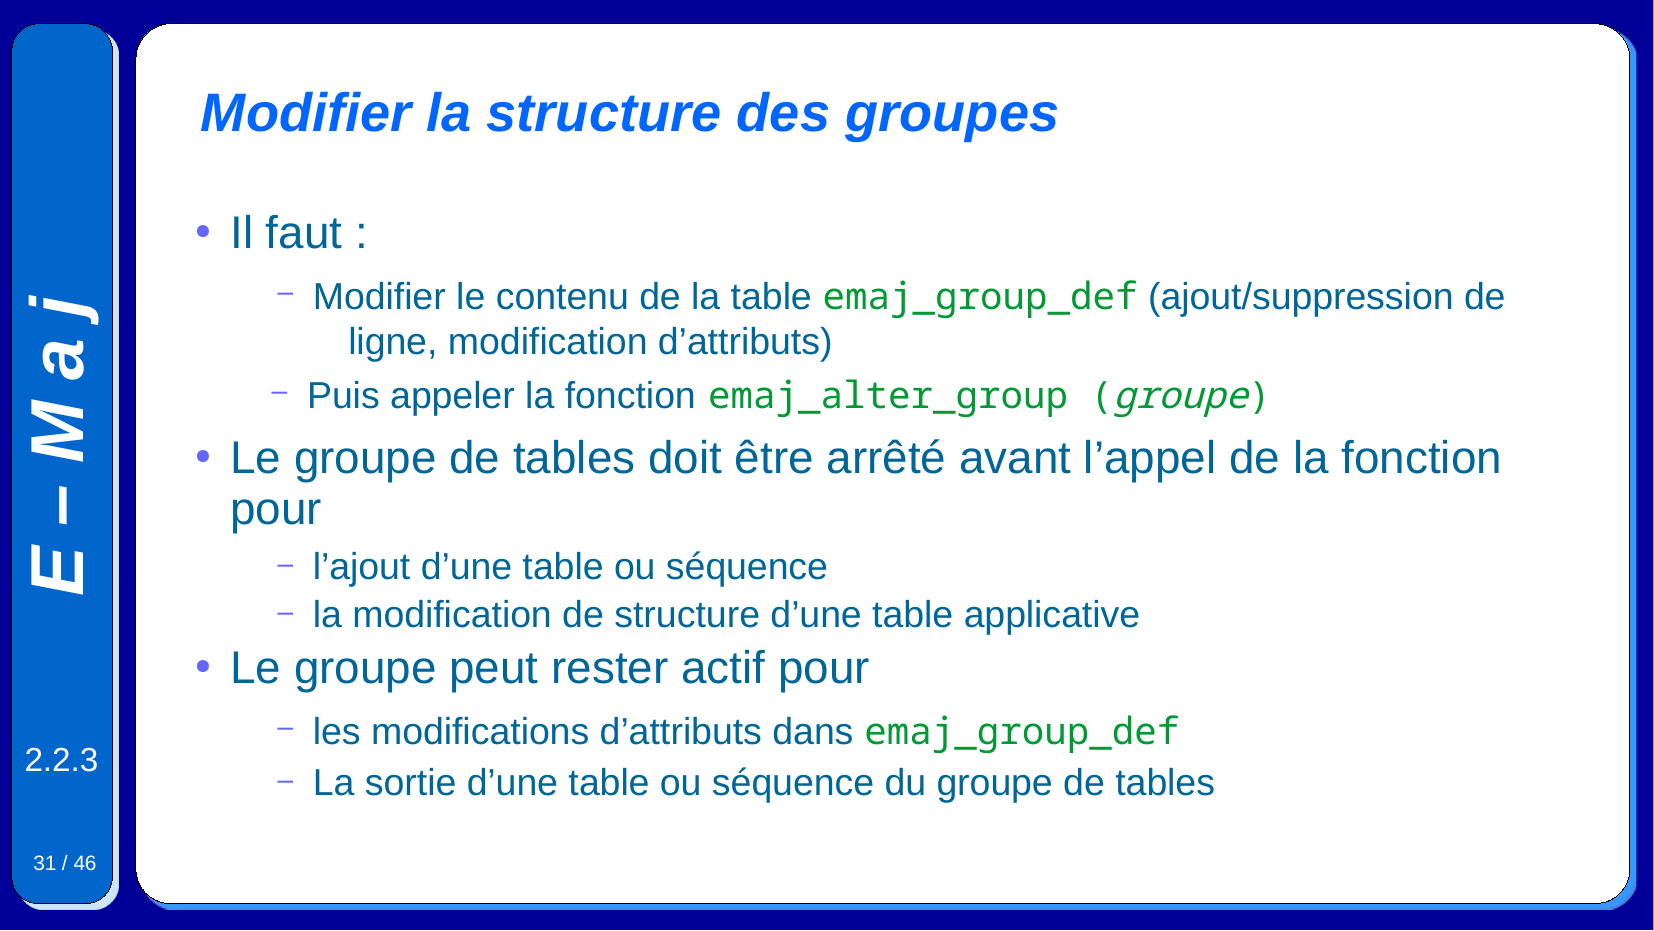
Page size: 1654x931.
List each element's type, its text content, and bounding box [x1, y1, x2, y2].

list Il faut : Modifier le contenu de la table emaj_group_def (ajout/suppression de ligne, modification d’attributs) Puis appeler la fonction emaj_alter_group (groupe) Le groupe de tables doit être arrêté avant l’appel de la fonction pour l’ajout d’une table ou séquence la modification de structure d’une table applicative Le groupe peut rester actif pour les modifications d’attributs dans emaj_group_def La sortie d’une table ou séquence du groupe de tables [177, 206, 1587, 827]
title Modifier la structure des groupes [200, 34, 1575, 191]
